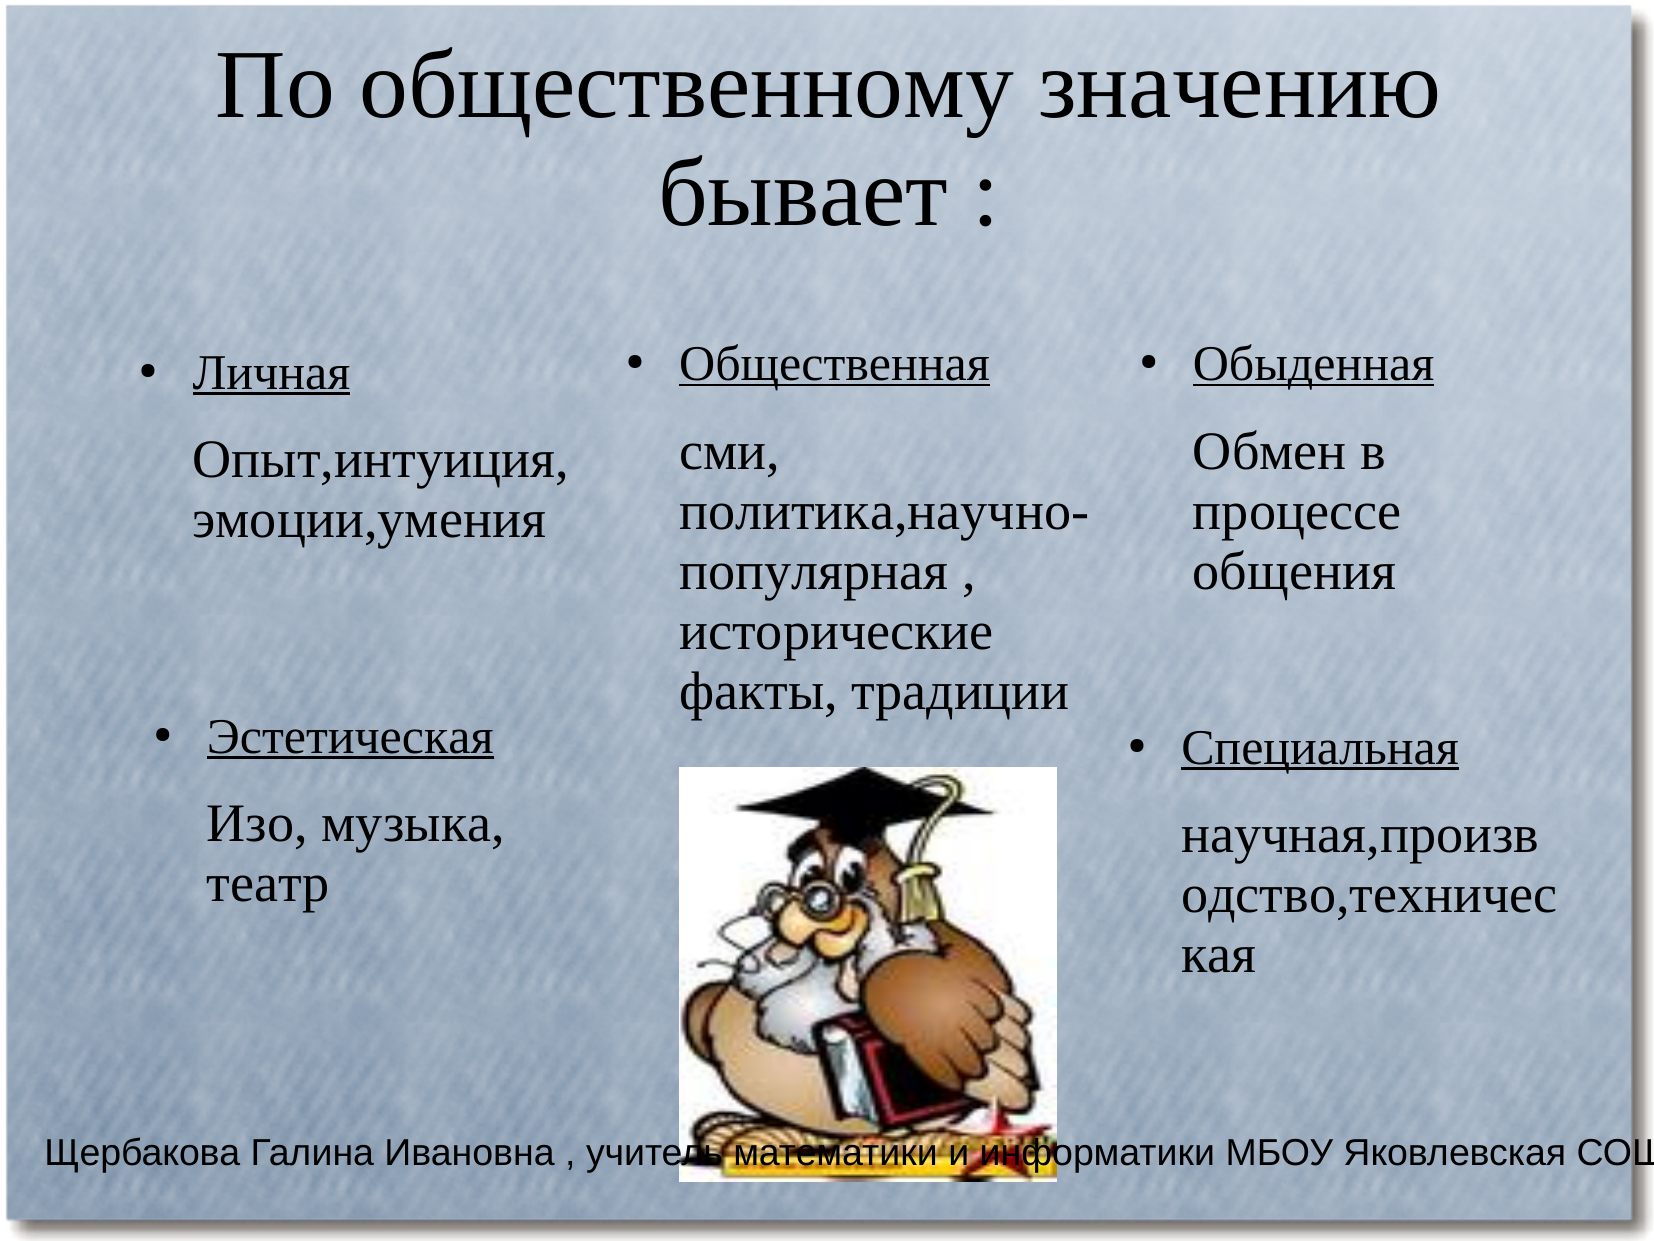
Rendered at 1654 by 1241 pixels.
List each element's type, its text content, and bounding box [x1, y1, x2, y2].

title По общественному значению бывает : [123, 30, 1536, 355]
list Обыденная Обмен в процессе общения [1122, 336, 1577, 709]
list Личная Опыт,интуиция,эмоции,умения [121, 344, 577, 718]
list Специальная научная,производство,техническая [1110, 719, 1565, 1093]
list Эстетическая Изо, музыка, театр [135, 708, 591, 1082]
text_box Щербакова Галина Ивановна , учитель математики и информатики МБОУ Яковлевская СОШ [29, 1124, 1654, 1182]
picture [0, 0, 1654, 1241]
list Общественная сми, политика,научно-популярная , исторические факты, традиции [608, 336, 1123, 813]
